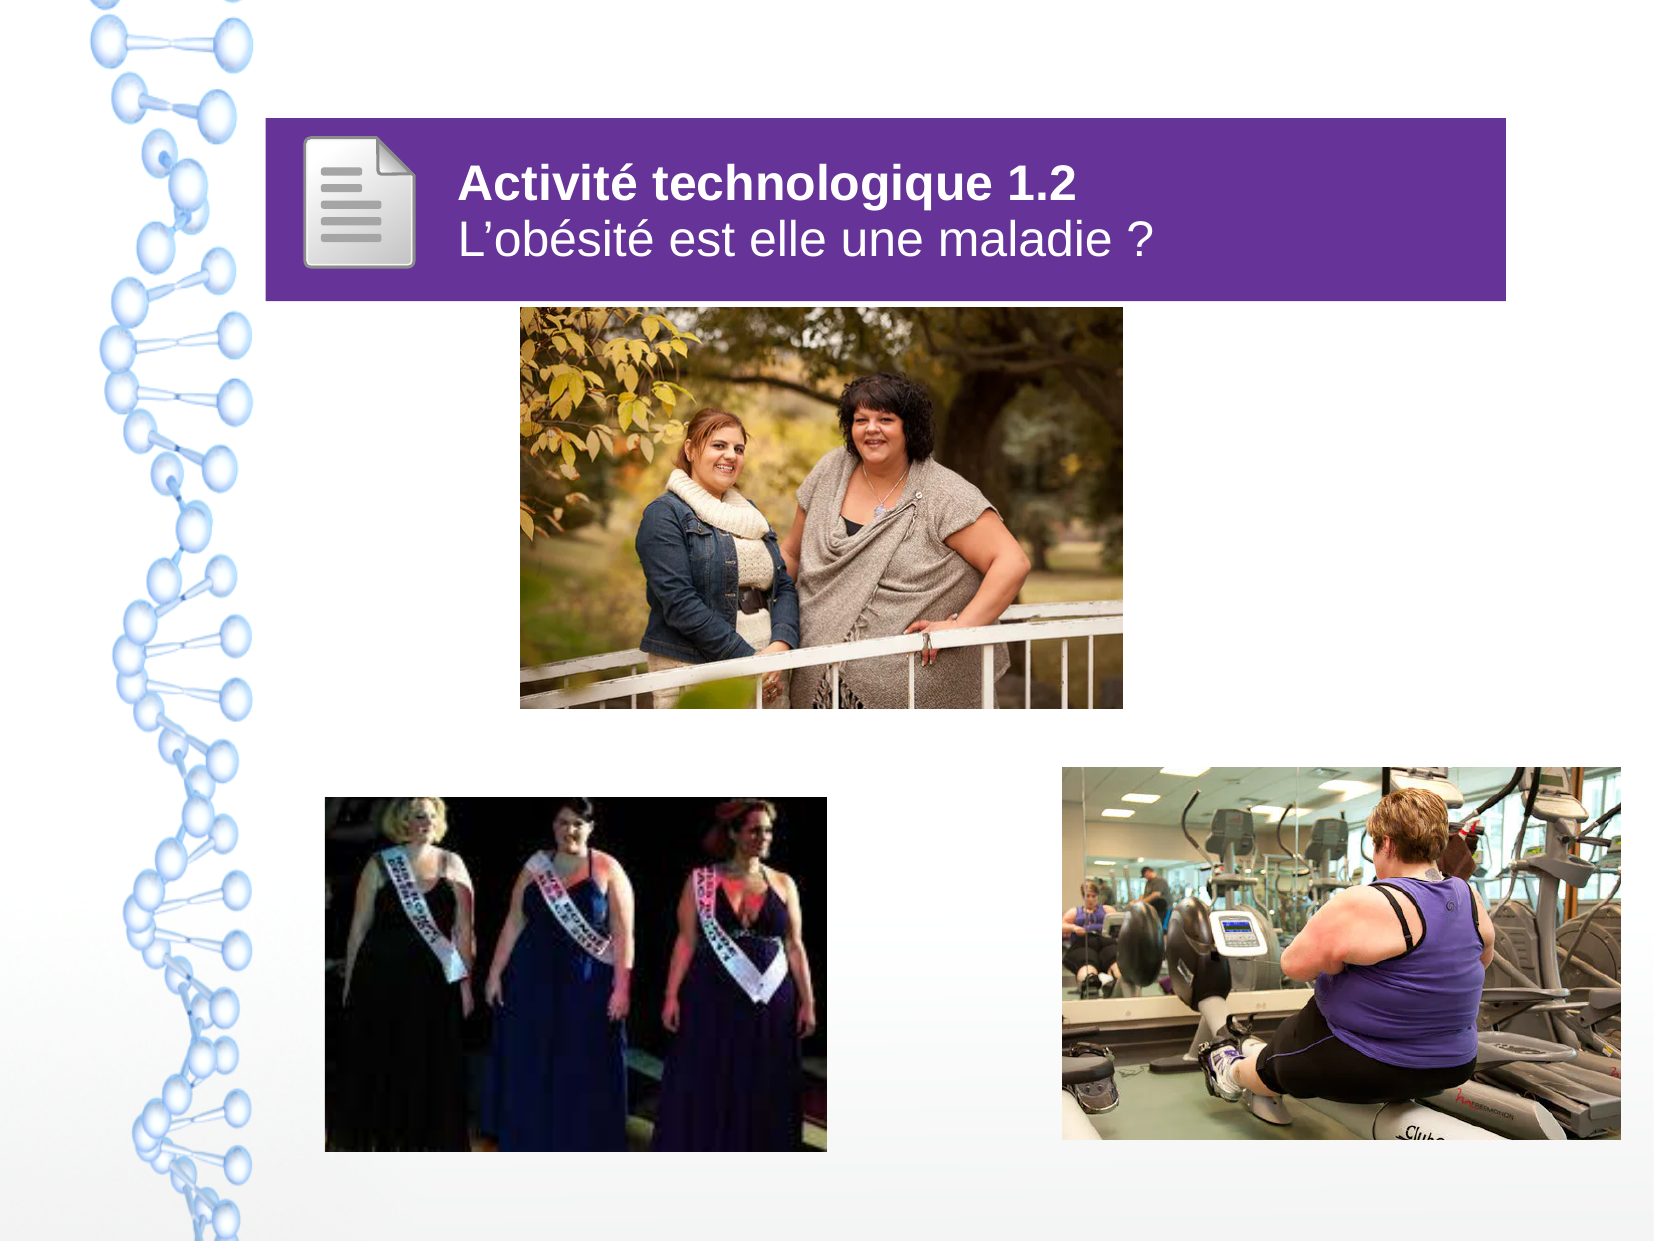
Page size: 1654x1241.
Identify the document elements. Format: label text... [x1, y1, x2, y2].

text_box Activité technologique 1.2 L’obésité est elle une maladie ? [442, 147, 1418, 325]
list [265, 118, 1595, 1019]
picture [0, 0, 1654, 1241]
